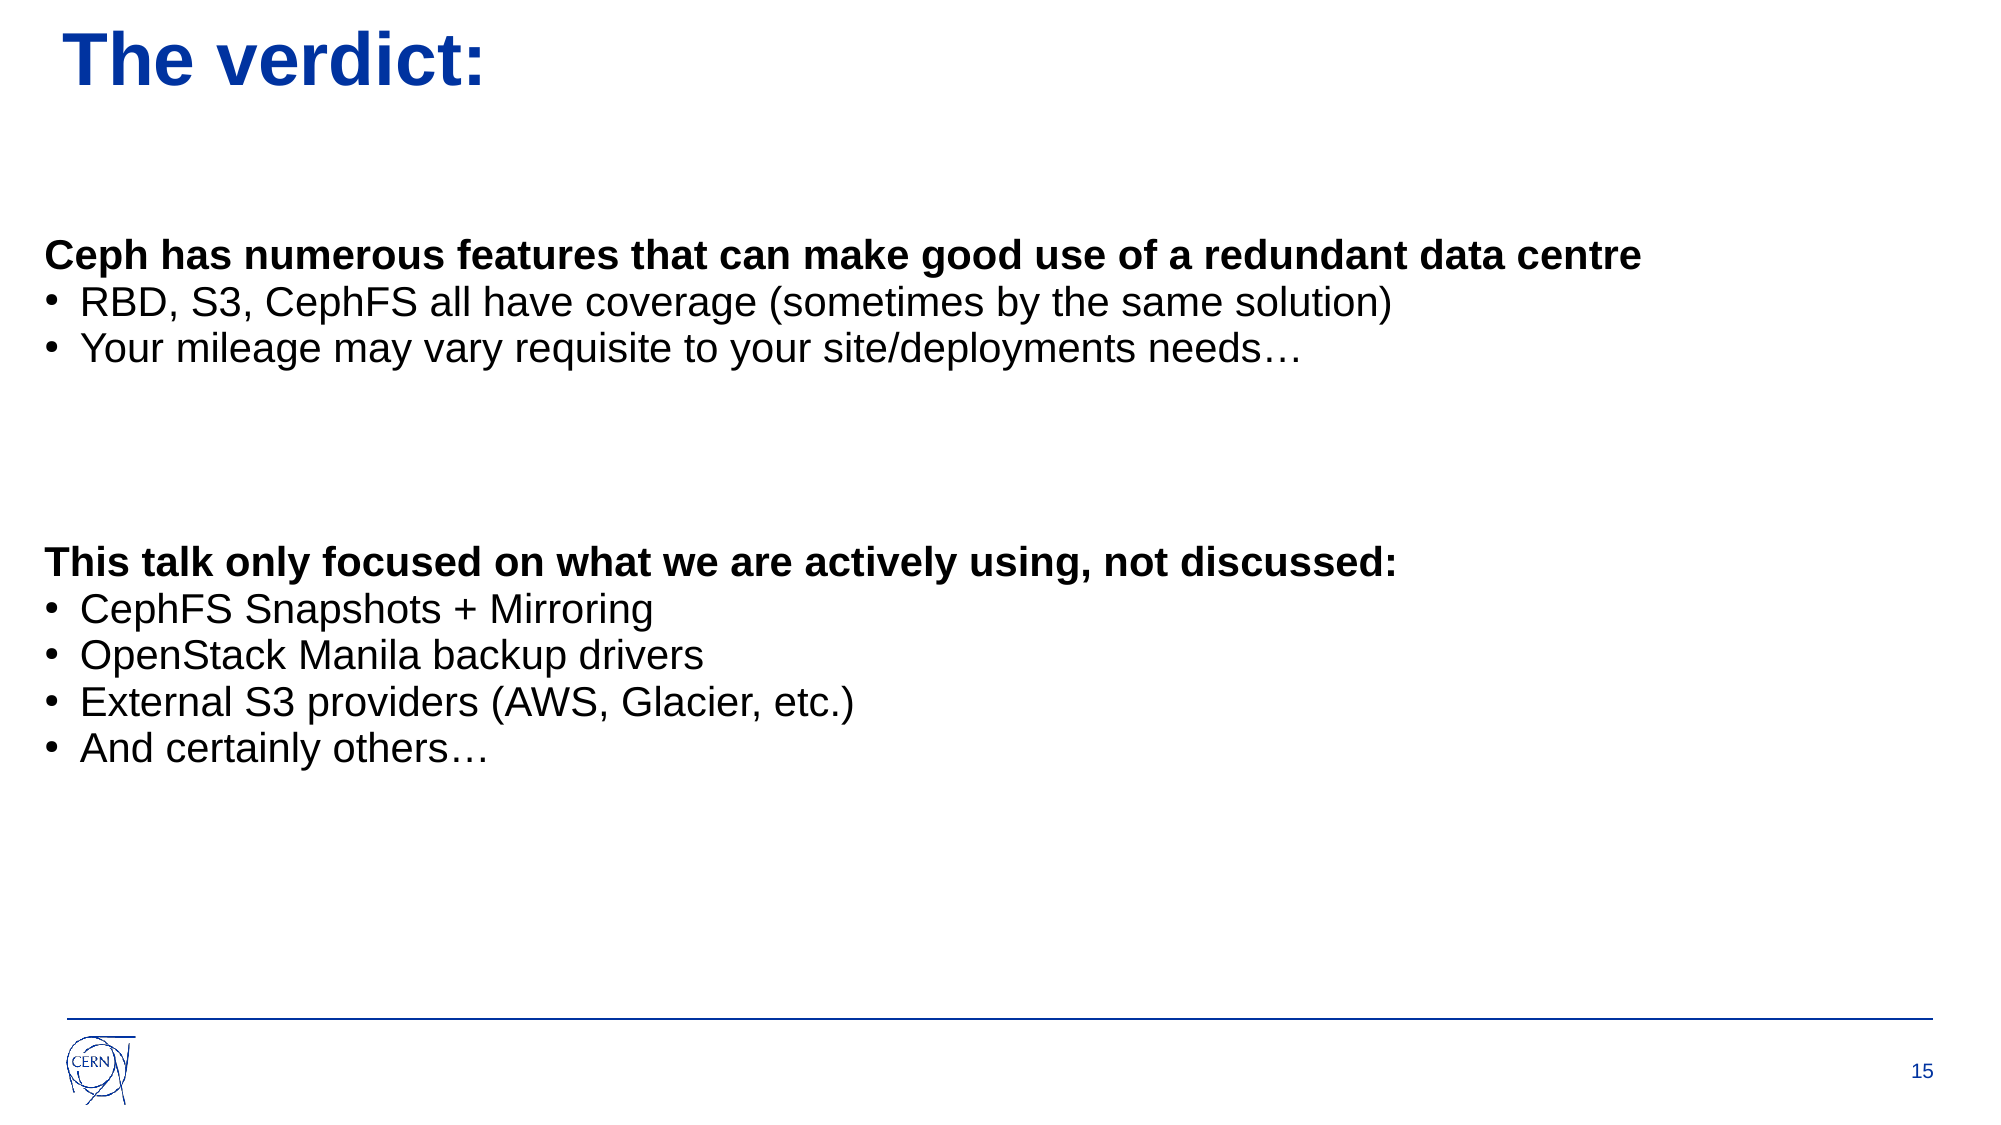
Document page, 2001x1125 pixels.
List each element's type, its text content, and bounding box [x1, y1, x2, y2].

picture [66, 1036, 149, 1106]
text_box 15 [1911, 1059, 1935, 1085]
text_box Ceph has numerous features that can make good use of a redundant data centre RBD, S3, CephFS all have coverage (sometimes by the same solution) Your mileage may vary requisite to your site/deployments needs… [29, 224, 1920, 420]
text_box The verdict: [62, 17, 592, 107]
text_box This talk only focused on what we are actively using, not discussed: CephFS Snapshots + Mirroring OpenStack Manila backup drivers External S3 providers (AWS, Glacier, etc.) And certainly others… [29, 531, 1654, 780]
